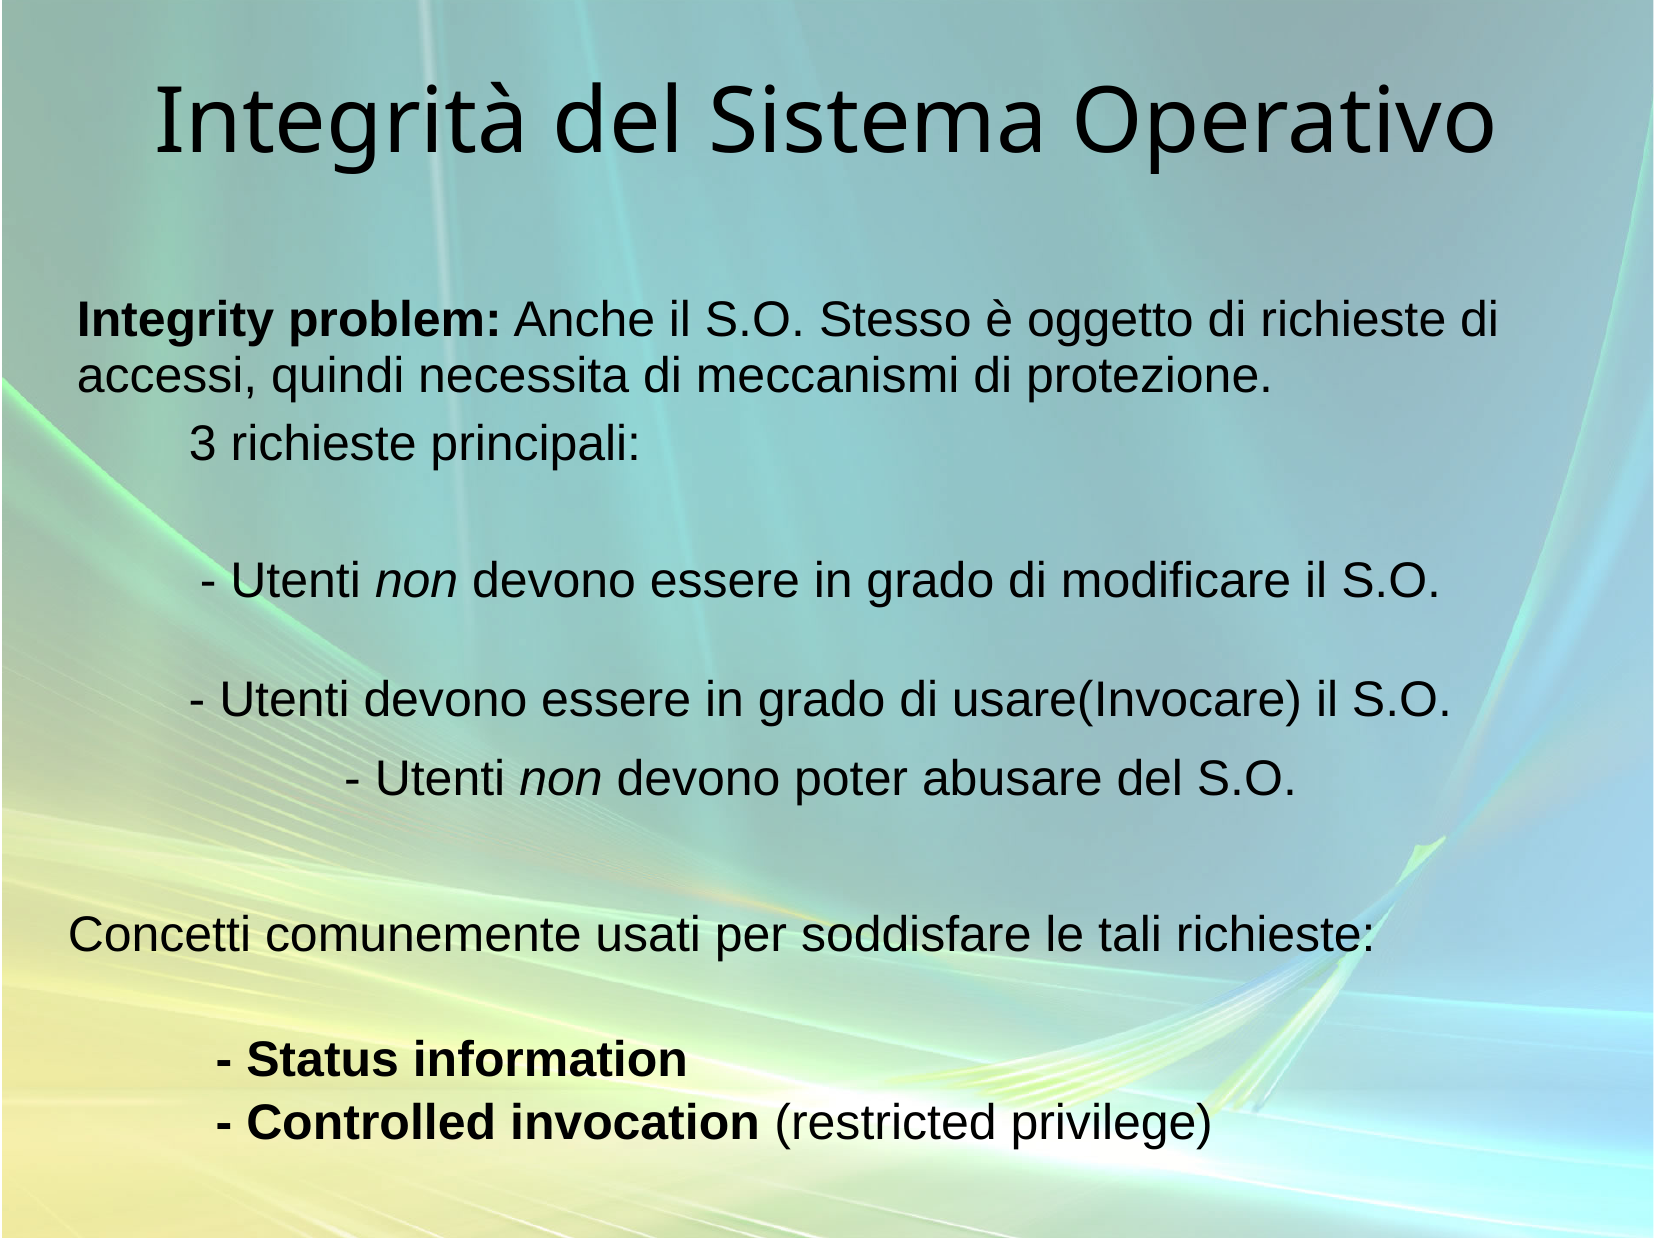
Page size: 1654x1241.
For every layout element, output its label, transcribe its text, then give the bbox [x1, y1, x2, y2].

picture [2, 0, 1654, 1238]
list Integrity problem: Anche il S.O. Stesso è oggetto di richieste di accessi, quindi necessita di meccanismi di protezione. 3 richieste principali: - Utenti non devono essere in grado di modificare il S.O. - Utenti devono essere in grado di usare(Invocare) il S.O. - Utenti non devono poter abusare del S.O. [76, 291, 1565, 904]
title Integrità del Sistema Operativo [82, 6, 1571, 229]
text_box Concetti comunemente usati per soddisfare le tali richieste: - Status information - Controlled invocation (restricted privilege) [53, 904, 1587, 1166]
